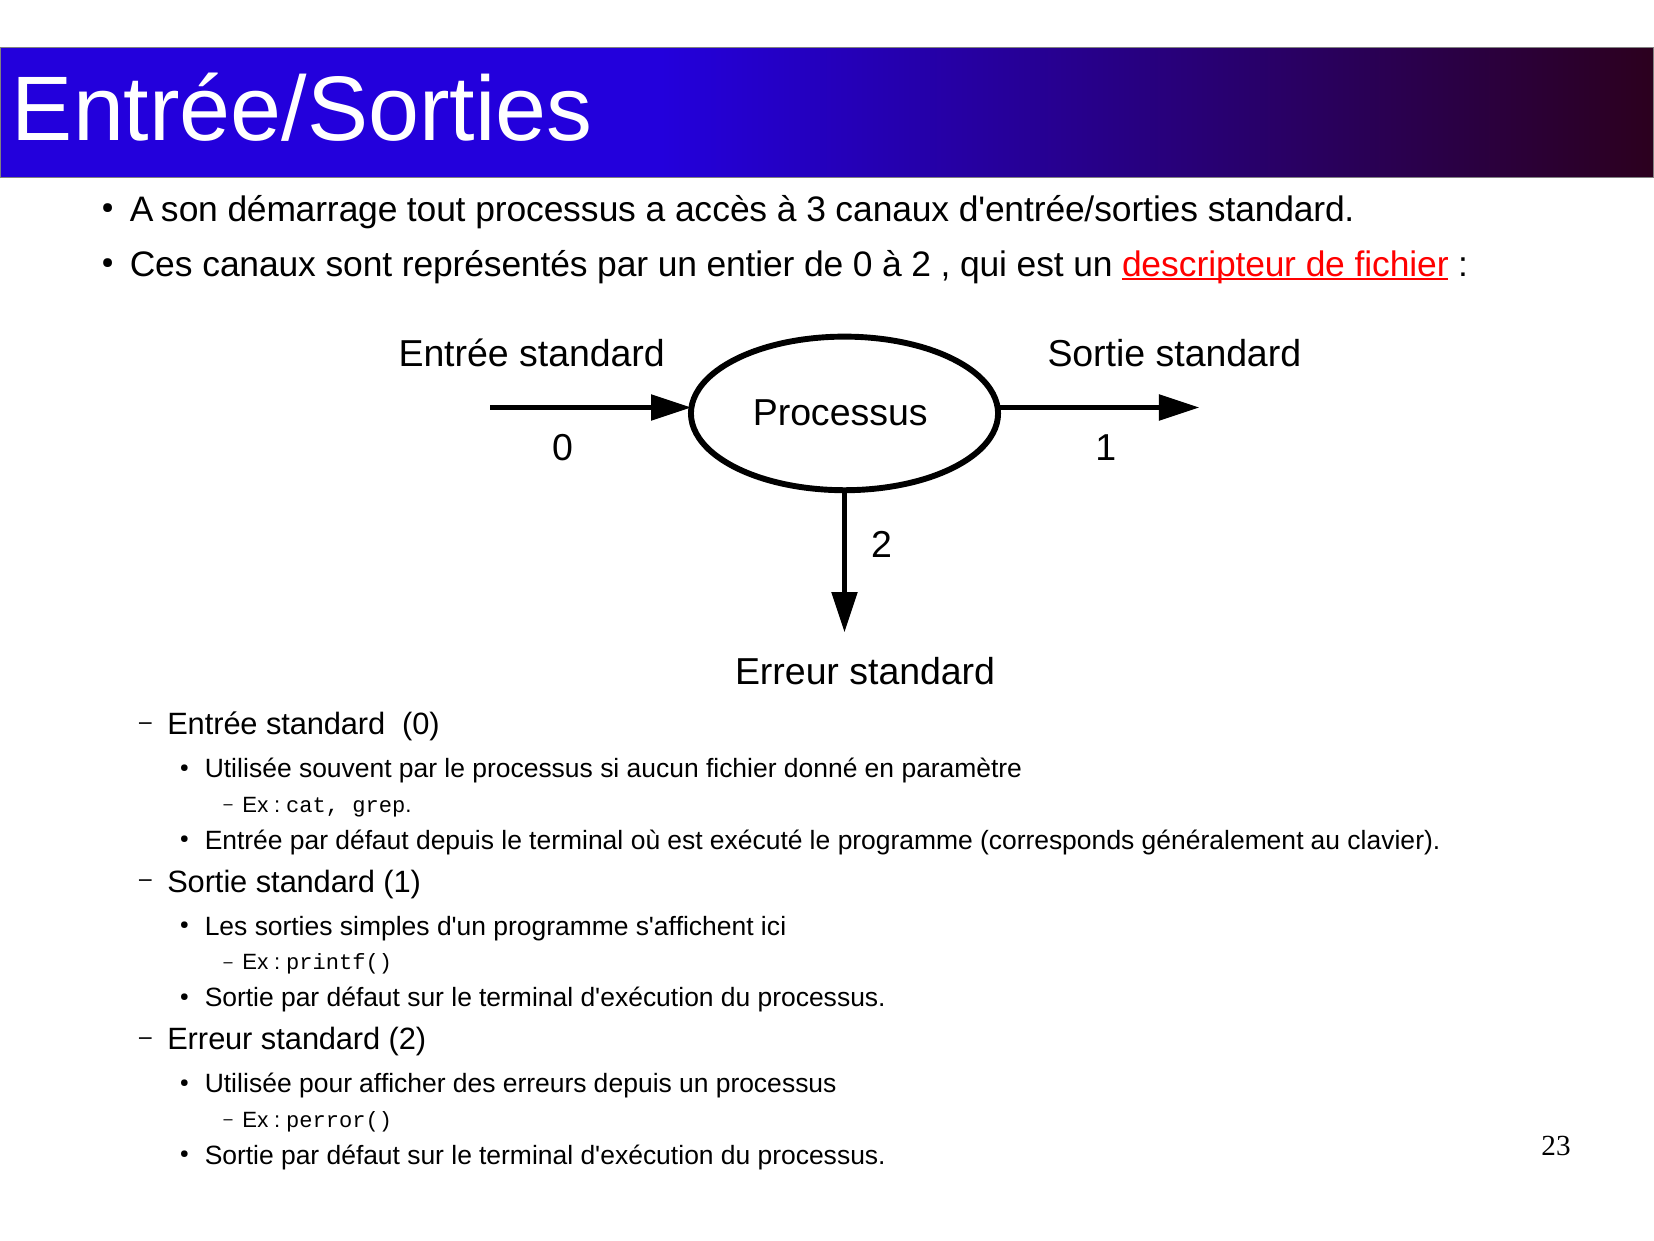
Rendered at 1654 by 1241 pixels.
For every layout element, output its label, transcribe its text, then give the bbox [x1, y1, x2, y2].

text_box 1 [1080, 419, 1152, 477]
text_box [690, 336, 999, 491]
text_box 0 [537, 419, 609, 477]
title Entrée/Sorties [11, 5, 1642, 213]
text_box Entrée standard [383, 324, 681, 382]
text_box Erreur standard [720, 643, 1011, 701]
text_box Processus [738, 383, 951, 441]
list A son démarrage tout processus a accès à 3 canaux d'entrée/sorties standard. Ces canaux sont représentés par un entier de 0 à 2 , qui est un descripteur de fichier : Entrée standard (0) Utilisée souvent par le processus si aucun fichier donné en paramètre Ex : cat, grep. Entrée par défaut depuis le terminal où est exécuté le programme (corresponds généralement au clavier). Sortie standard (1) Les sorties simples d'un programme s'affichent ici Ex : printf() Sortie par défaut sur le terminal d'exécution du processus. Erreur standard (2) Utilisée pour afficher des erreurs depuis un processus Ex : perror() Sortie par défaut sur le terminal d'exécution du processus. [92, 188, 1548, 1175]
text_box Sortie standard [1032, 324, 1317, 382]
text_box 2 [856, 516, 928, 573]
